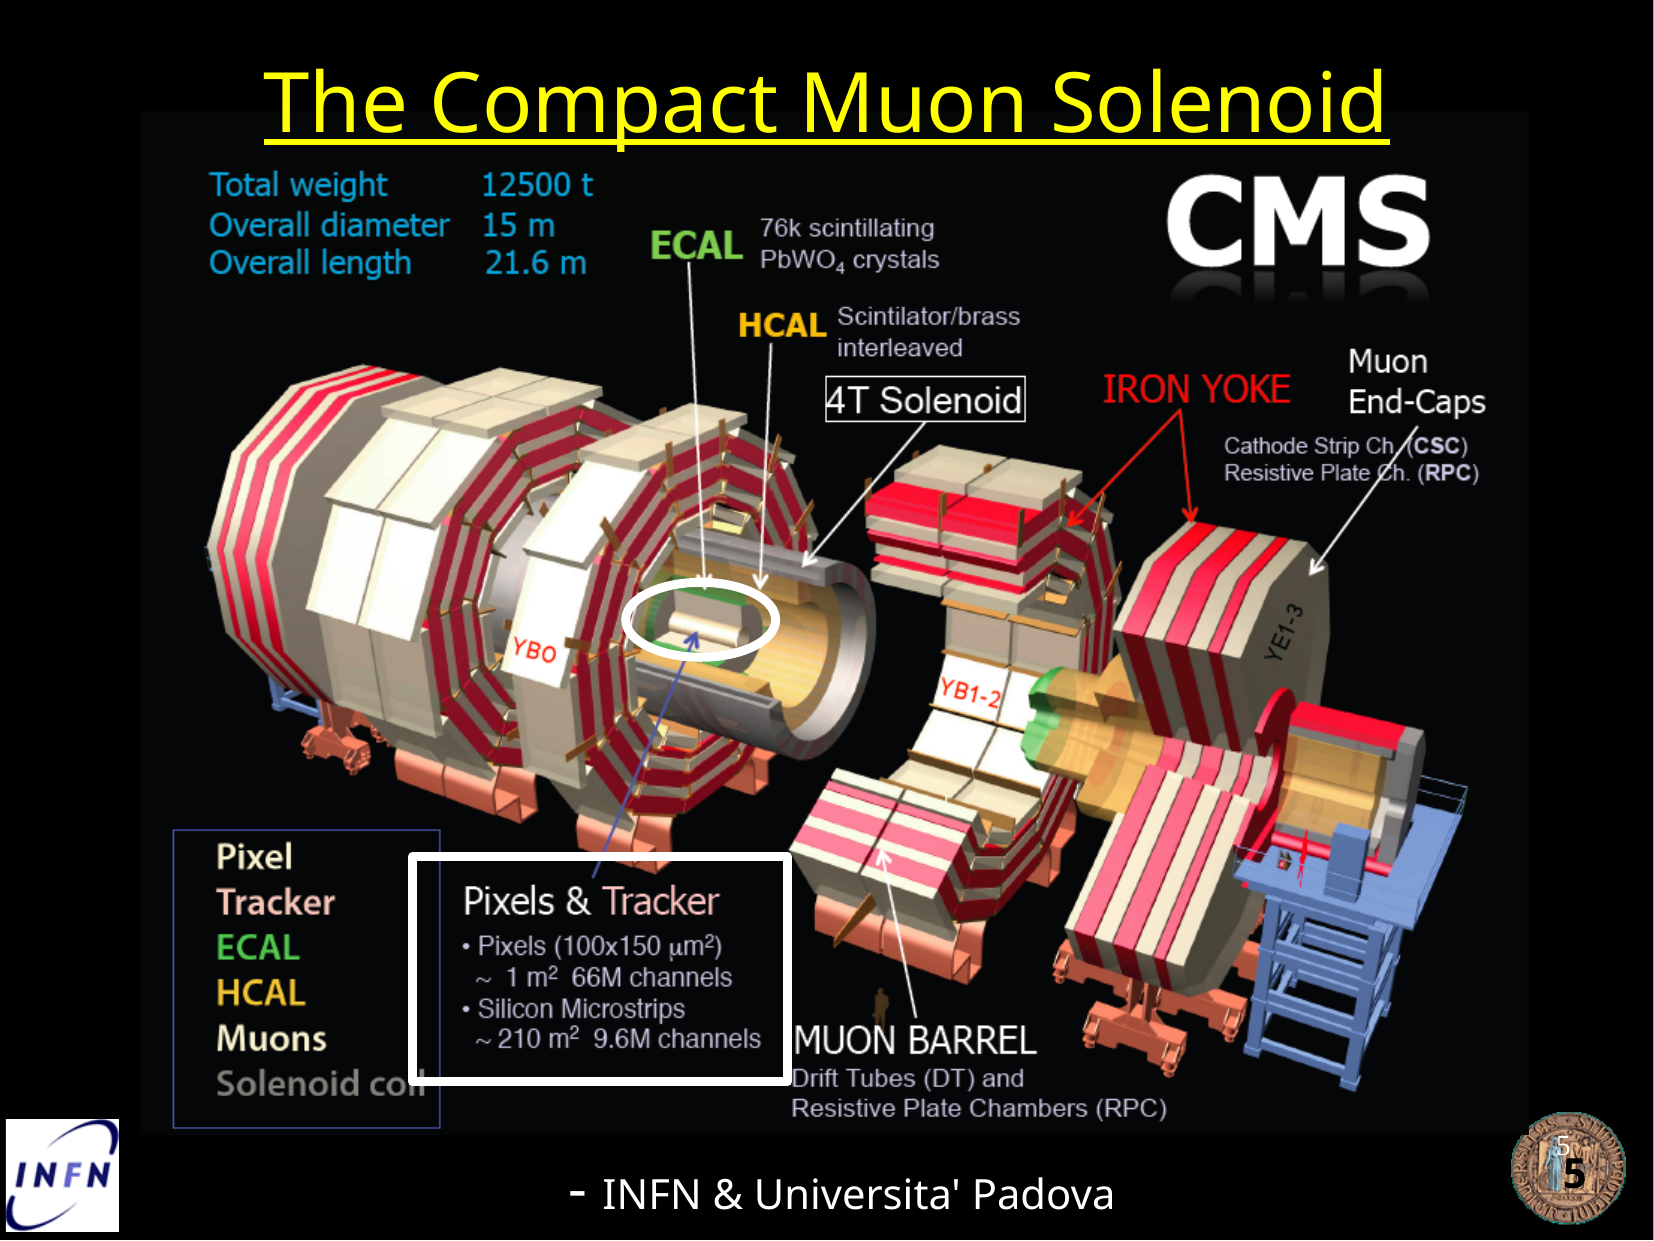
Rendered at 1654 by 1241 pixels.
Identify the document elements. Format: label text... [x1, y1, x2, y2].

picture [5, 1119, 119, 1232]
title The Compact Muon Solenoid [72, 39, 1581, 163]
picture [140, 163, 1626, 1226]
